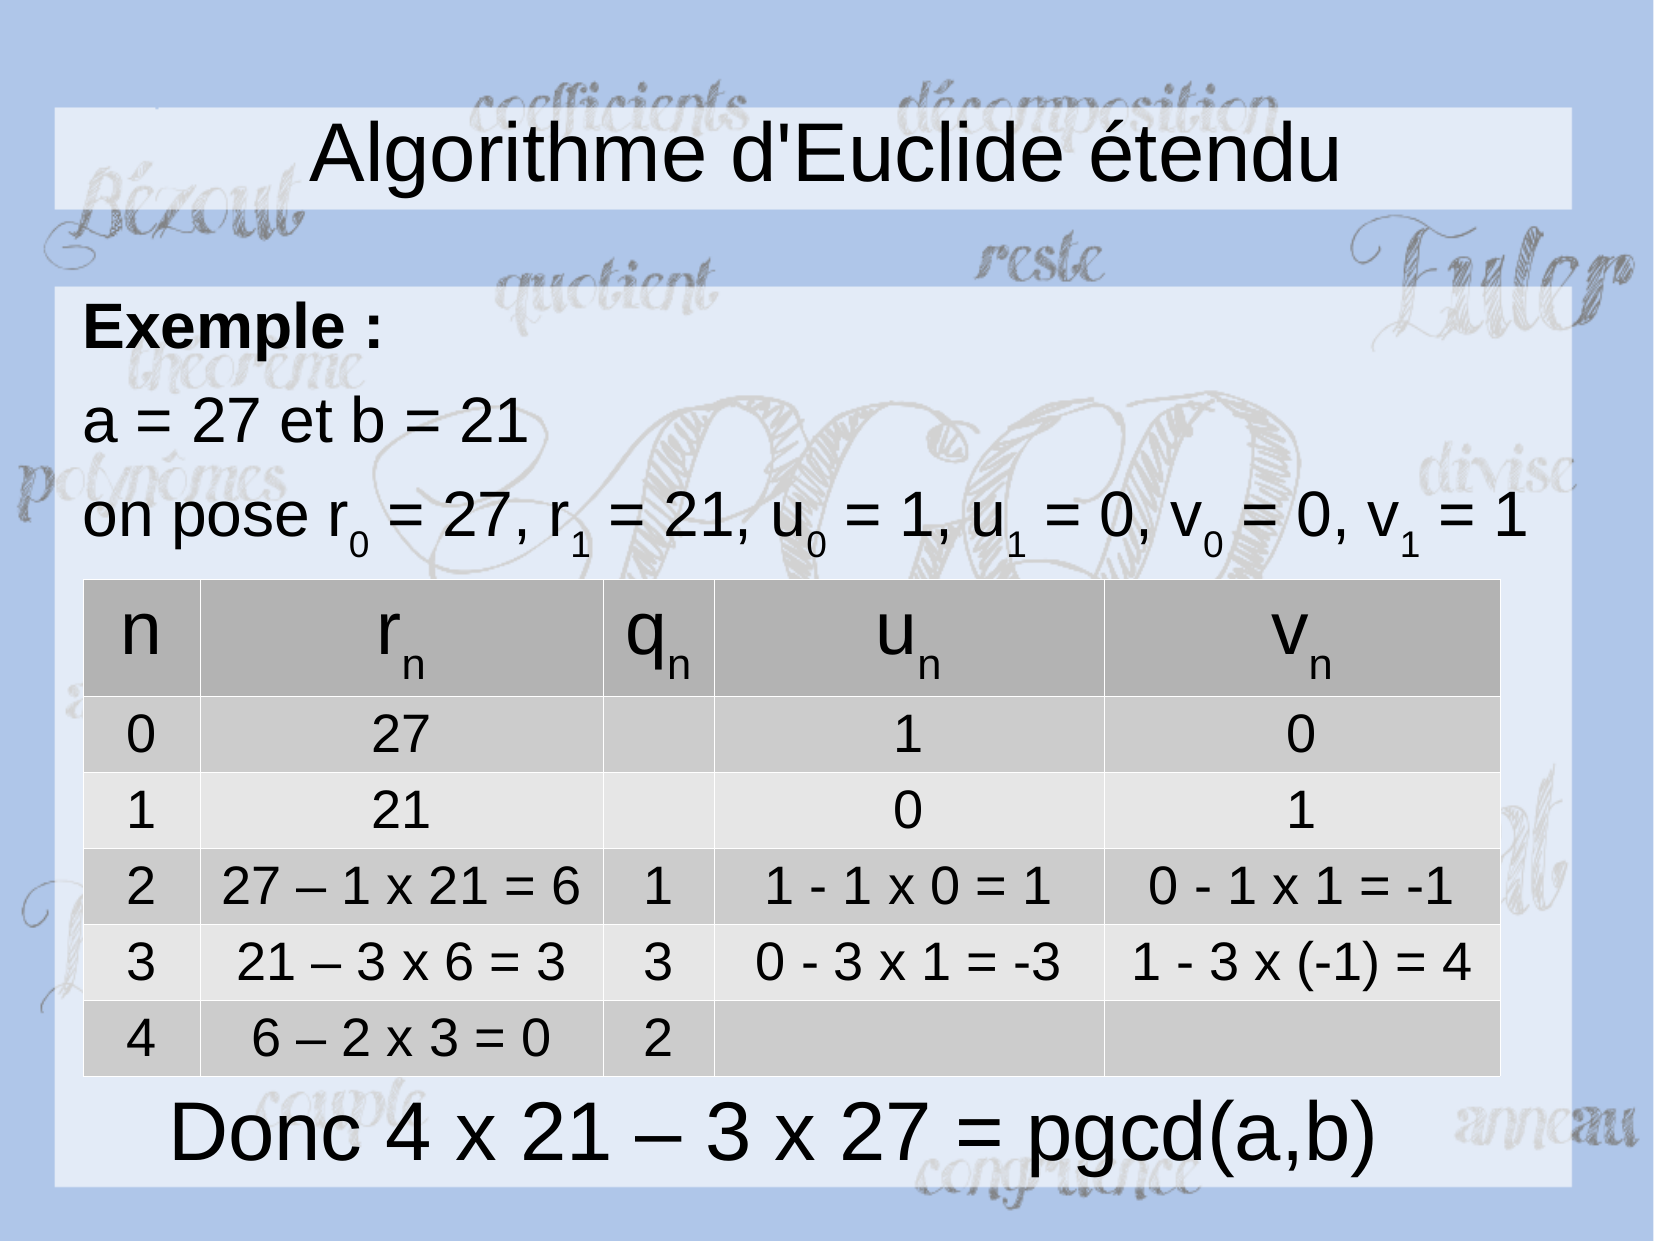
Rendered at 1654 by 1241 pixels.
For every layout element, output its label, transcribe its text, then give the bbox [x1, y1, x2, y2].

table_header n [84, 580, 200, 696]
table_cell 2 [604, 1001, 714, 1076]
table_cell 1 [604, 849, 714, 924]
table_cell [604, 697, 714, 772]
picture [0, 0, 1654, 1241]
table_cell 21 – 3 x 6 = 3 [201, 925, 603, 1000]
table_cell 1 [1105, 773, 1500, 848]
table_cell 1 - 3 x (-1) = 4 [1105, 925, 1500, 1000]
list Exemple : a = 27 et b = 21 on pose r0 = 27, r1 = 21, u0 = 1, u1 = 0, v0 = 0, v1 = 1 [82, 290, 1571, 579]
title Algorithme d'Euclide étendu [82, 49, 1571, 257]
table_cell 3 [604, 925, 714, 1000]
table_cell [604, 773, 714, 848]
table_cell 27 [201, 697, 603, 772]
table_cell [1105, 1001, 1500, 1076]
table_header rn [201, 580, 603, 696]
table_cell 0 [715, 773, 1104, 848]
table_cell 6 – 2 x 3 = 0 [201, 1001, 603, 1076]
table_cell 2 [84, 849, 200, 924]
table_cell 27 – 1 x 21 = 6 [201, 849, 603, 924]
table_header un [715, 580, 1104, 696]
table_cell 0 [1105, 697, 1500, 772]
table_cell 0 - 1 x 1 = -1 [1105, 849, 1500, 924]
table_header qn [604, 580, 714, 696]
text_box Donc 4 x 21 – 3 x 27 = pgcd(a,b) [168, 1084, 1409, 1179]
table_header vn [1105, 580, 1500, 696]
table_cell [715, 1001, 1104, 1076]
table_cell 0 - 3 x 1 = -3 [715, 925, 1104, 1000]
table_cell 21 [201, 773, 603, 848]
table_cell 0 [84, 697, 200, 772]
table_cell 3 [84, 925, 200, 1000]
table_cell 1 [715, 697, 1104, 772]
table_cell 1 [84, 773, 200, 848]
table_cell 4 [84, 1001, 200, 1076]
table_cell 1 - 1 x 0 = 1 [715, 849, 1104, 924]
